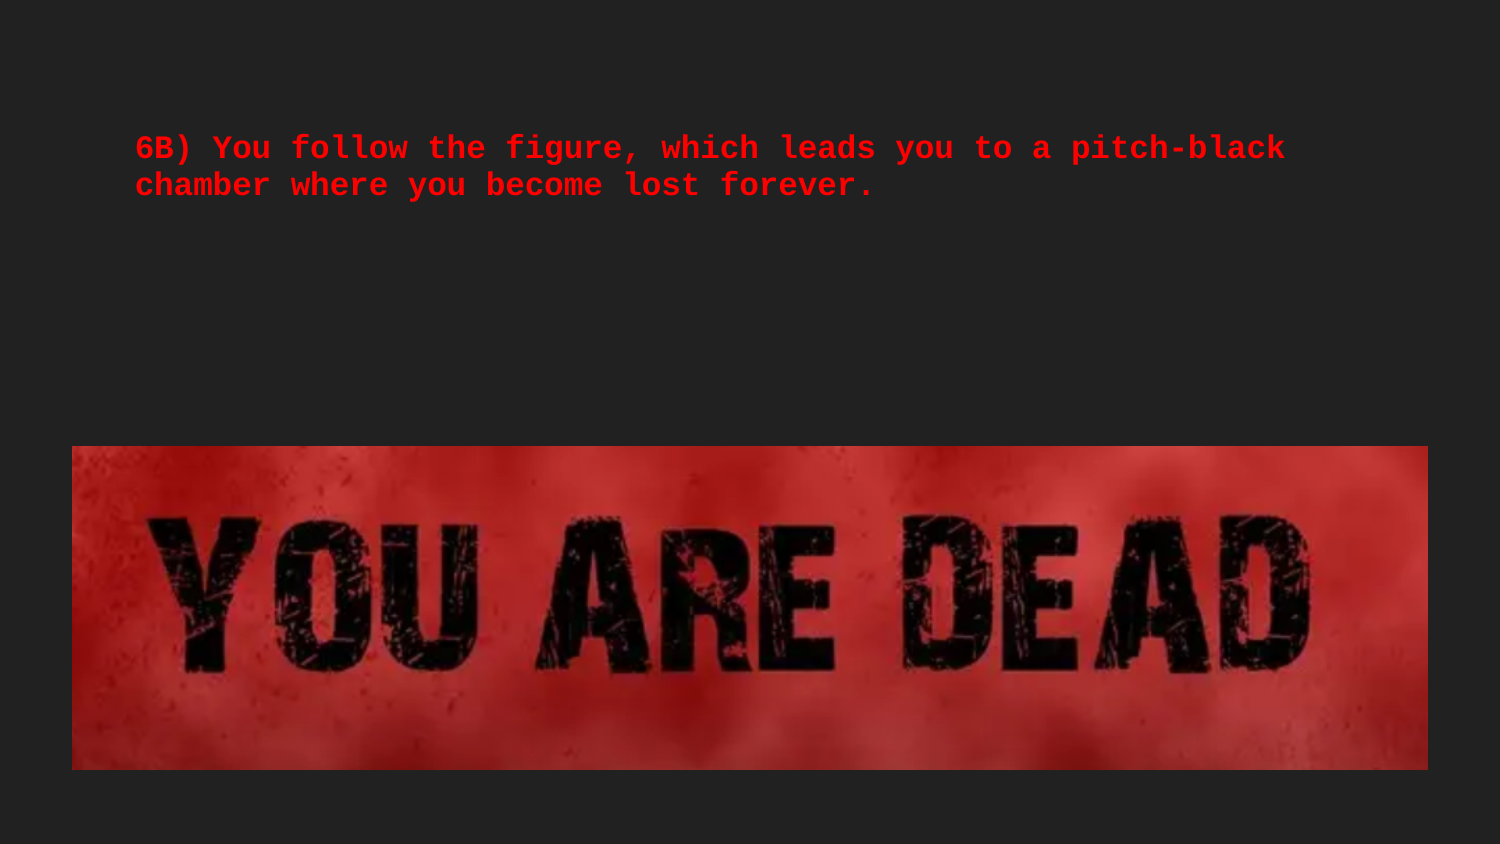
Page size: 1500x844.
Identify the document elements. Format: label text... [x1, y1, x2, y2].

title 6B) You follow the figure, which leads you to a pitch-black chamber where you become lost forever. [119, 116, 1401, 410]
picture [72, 446, 1428, 770]
